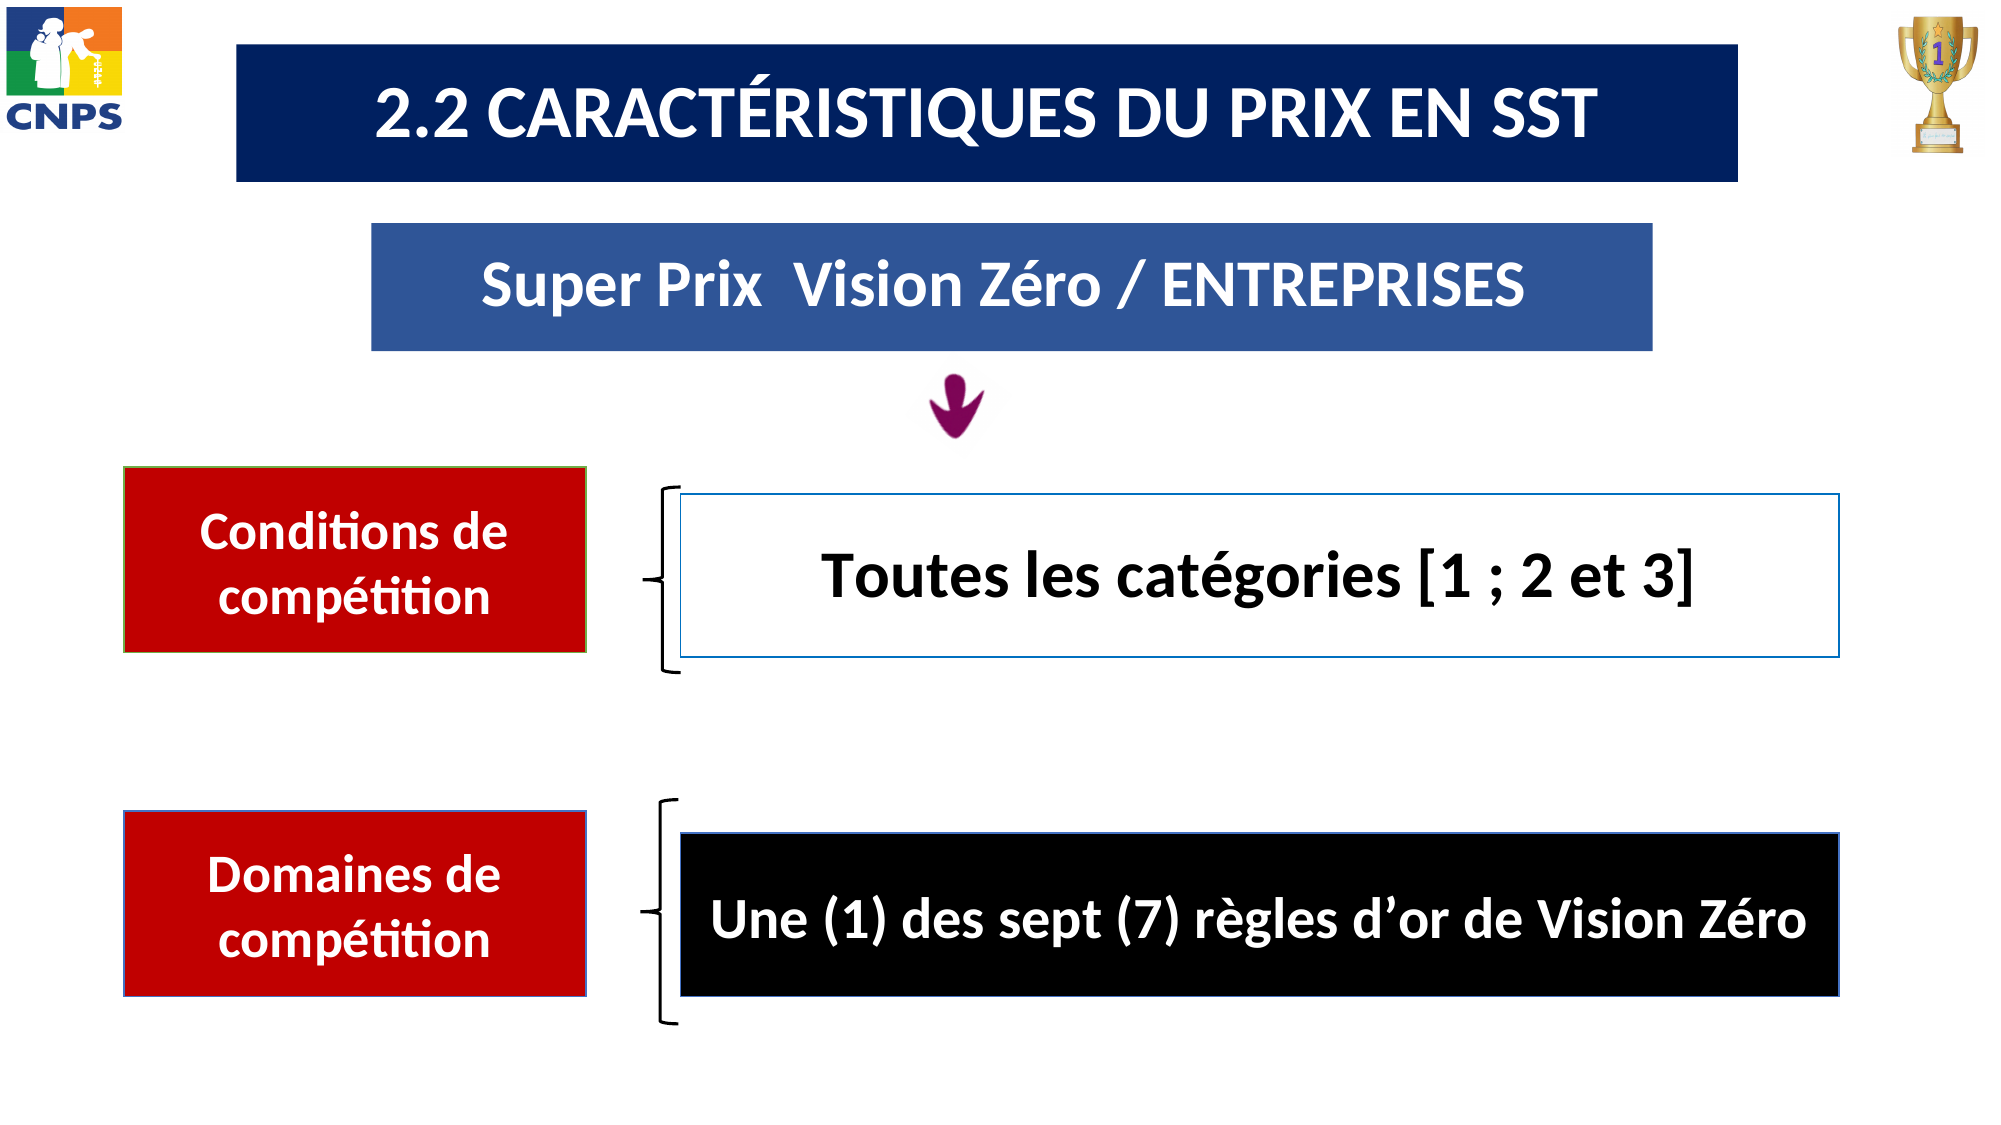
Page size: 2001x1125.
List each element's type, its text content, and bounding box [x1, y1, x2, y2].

picture [905, 352, 1012, 459]
text_box Super Prix Vision Zéro / ENTREPRISES [371, 223, 1653, 352]
text_box Une (1) des sept (7) règles d’or de Vision Zéro [680, 833, 1839, 997]
list 2.2 CARACTÉRISTIQUES DU PRIX EN SST [236, 44, 1738, 182]
text_box Domaines de compétition [124, 810, 586, 997]
picture [1891, 10, 1985, 157]
picture [0, 3, 125, 133]
text_box Conditions de compétition [124, 467, 586, 653]
text_box Toutes les catégories [1 ; 2 et 3] [680, 493, 1839, 657]
